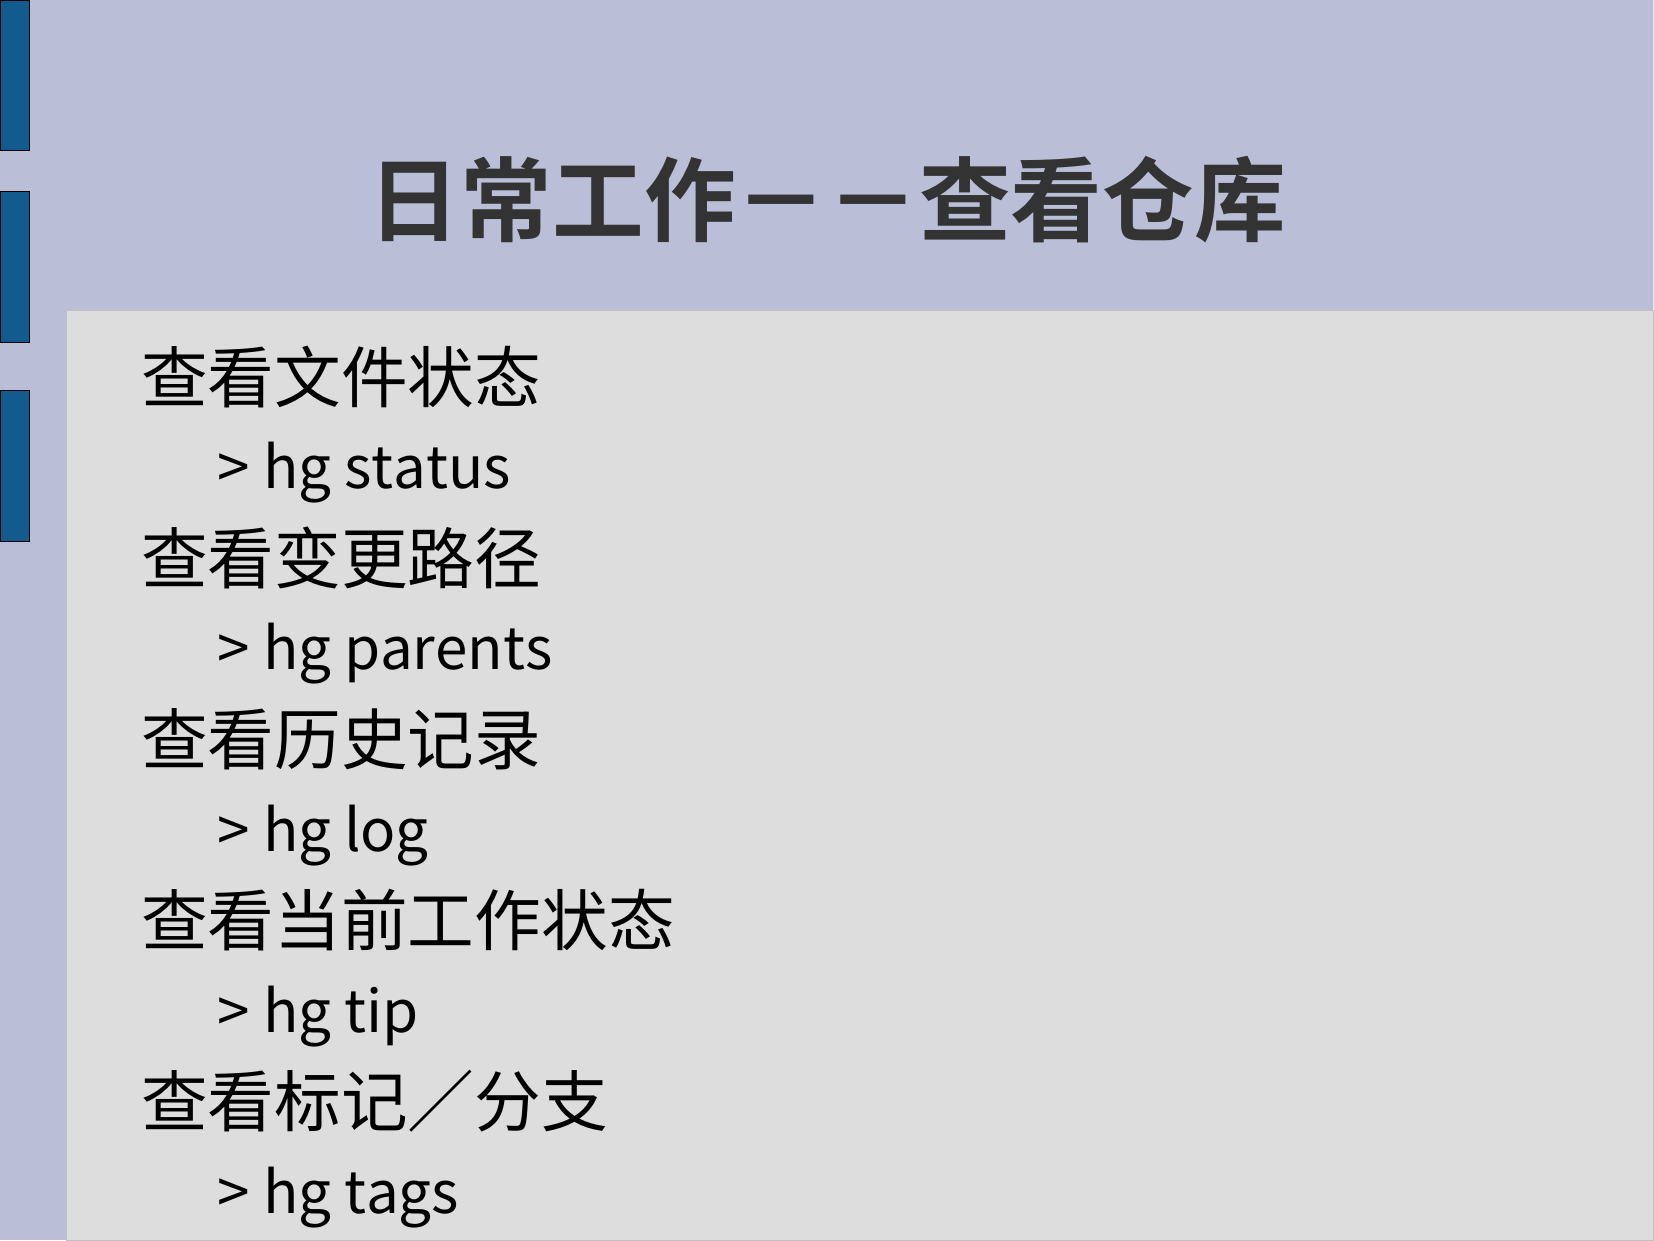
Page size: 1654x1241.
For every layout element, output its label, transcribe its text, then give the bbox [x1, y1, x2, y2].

title 日常工作－－查看仓库 [121, 91, 1534, 299]
list 查看文件状态 > hg status 查看变更路径 > hg parents 查看历史记录 > hg log 查看当前工作状态 > hg tip 查看标记／分支 > hg tags > hg branches [123, 324, 1536, 1182]
